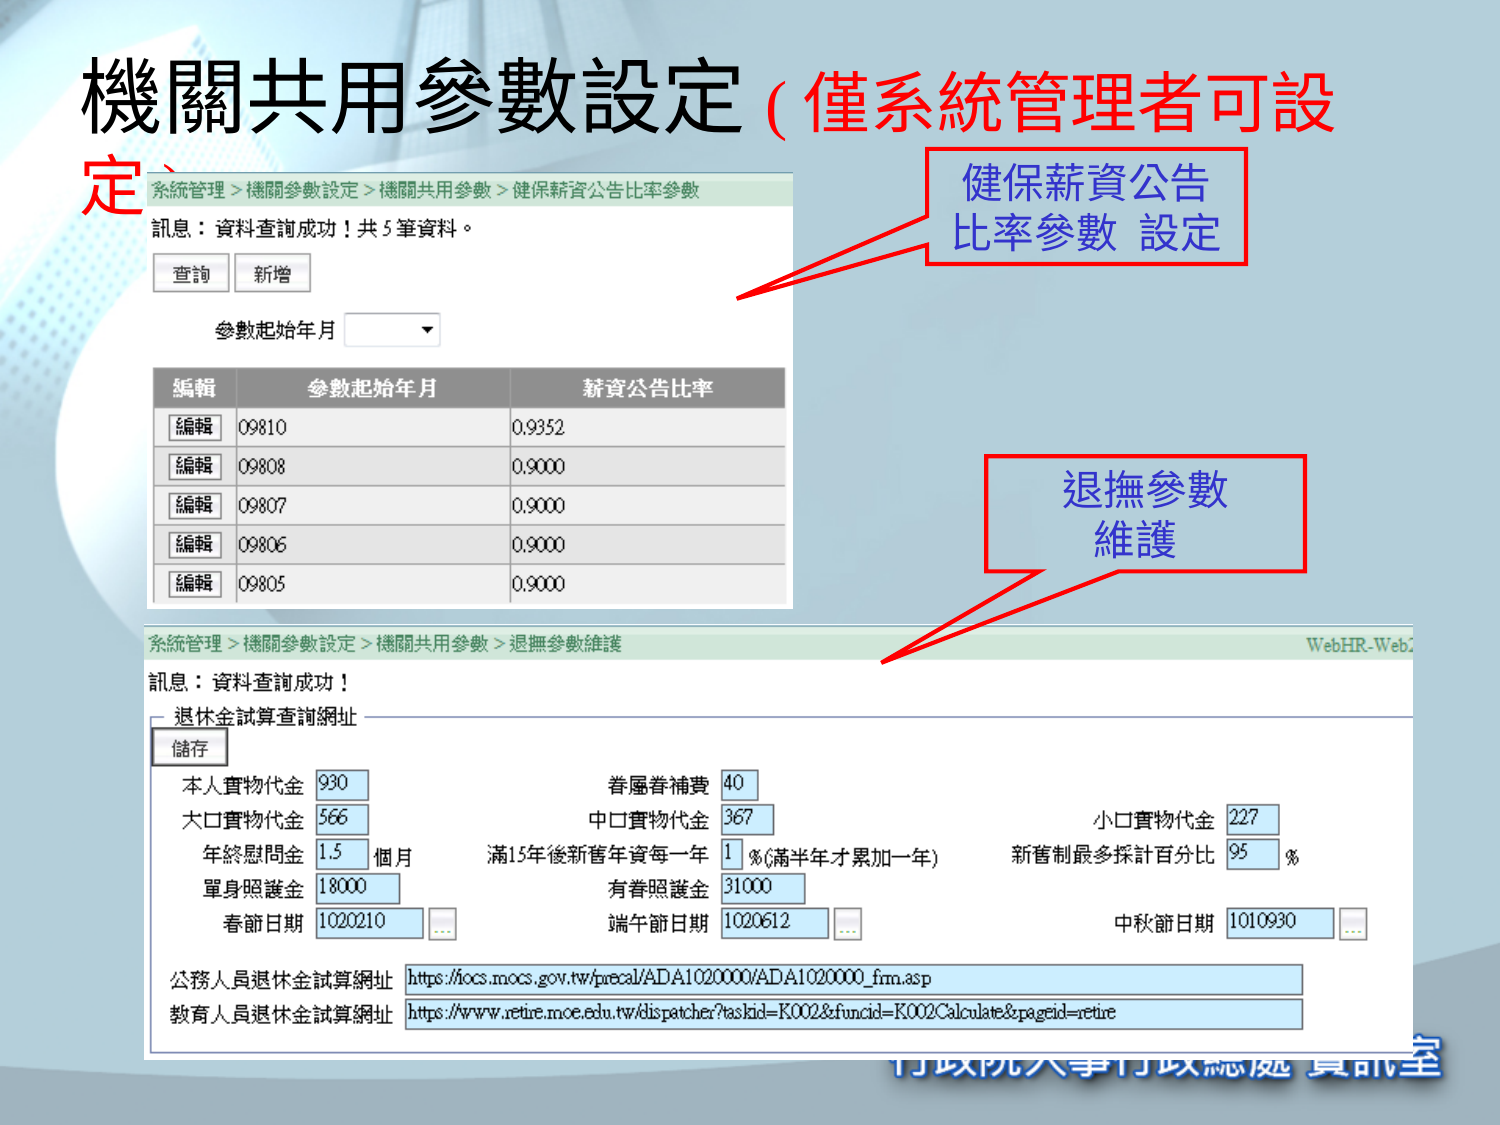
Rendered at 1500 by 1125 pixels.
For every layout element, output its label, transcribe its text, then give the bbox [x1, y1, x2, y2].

text_box 退撫參數 維護 [881, 456, 1306, 663]
picture [144, 624, 1413, 1060]
title 機關共用參數設定(僅系統管理者可設定) [64, 36, 1445, 149]
picture [147, 172, 793, 609]
text_box 健保薪資公告比率參數 設定 [736, 148, 1246, 299]
